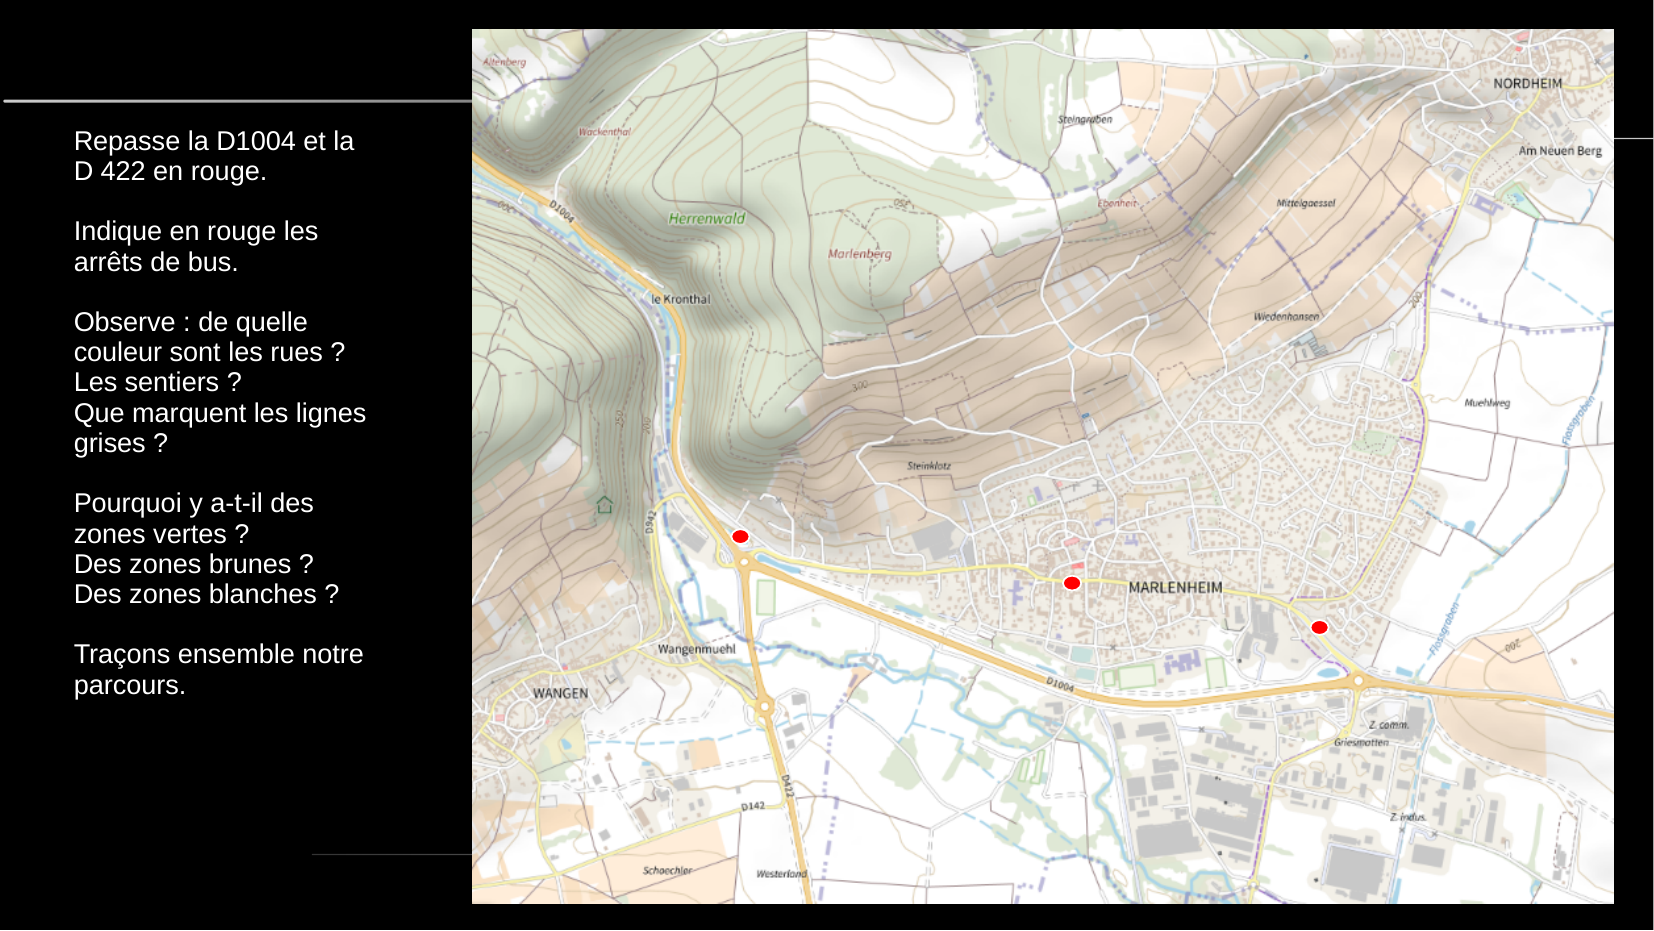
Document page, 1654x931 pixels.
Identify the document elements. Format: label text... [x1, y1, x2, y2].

text_box [731, 529, 750, 545]
text_box [1062, 575, 1082, 591]
text_box Repasse la D1004 et la D 422 en rouge. Indique en rouge les arrêts de bus. Observe : de quelle couleur sont les rues ? Les sentiers ? Que marquent les lignes grises ? Pourquoi y a-t-il des zones vertes ? Des zones brunes ? Des zones blanches ? Traçons ensemble notre parcours. [59, 118, 384, 750]
picture [472, 29, 1614, 904]
text_box [1310, 620, 1329, 635]
